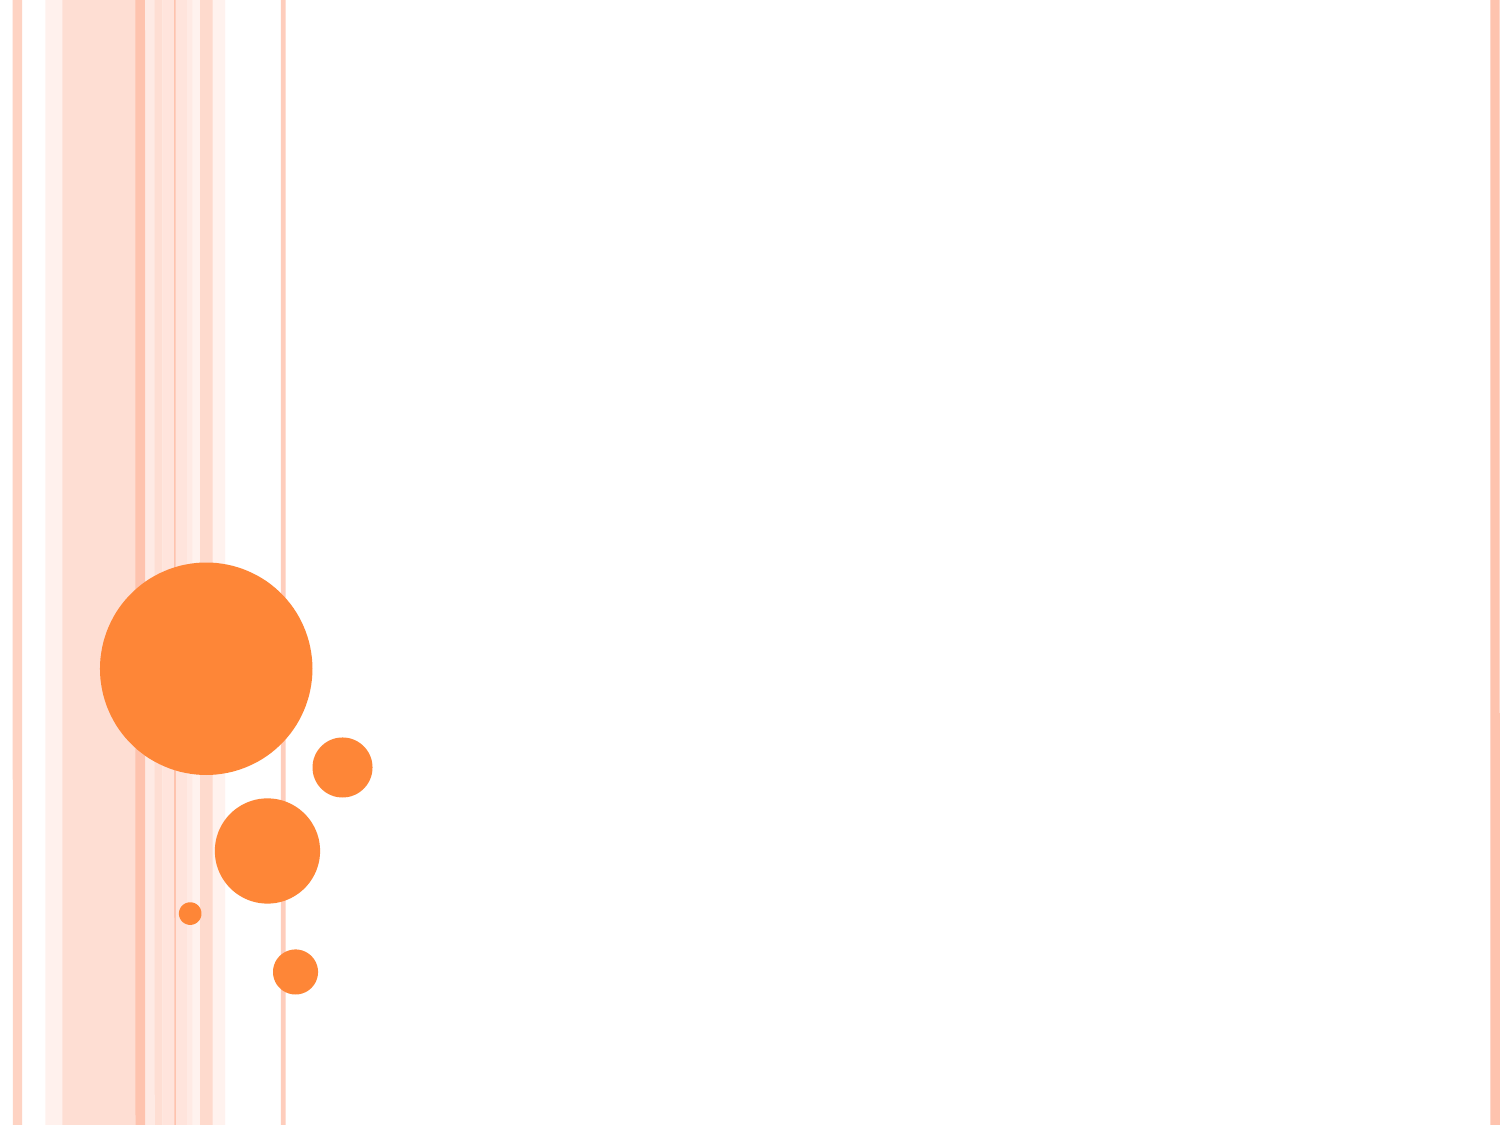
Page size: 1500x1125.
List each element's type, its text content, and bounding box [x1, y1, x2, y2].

title Викторина «Своя игра» «Основы духовно-нравственной культуры народов России» (итоговое занятие), 5 класс [100, 692, 1376, 985]
